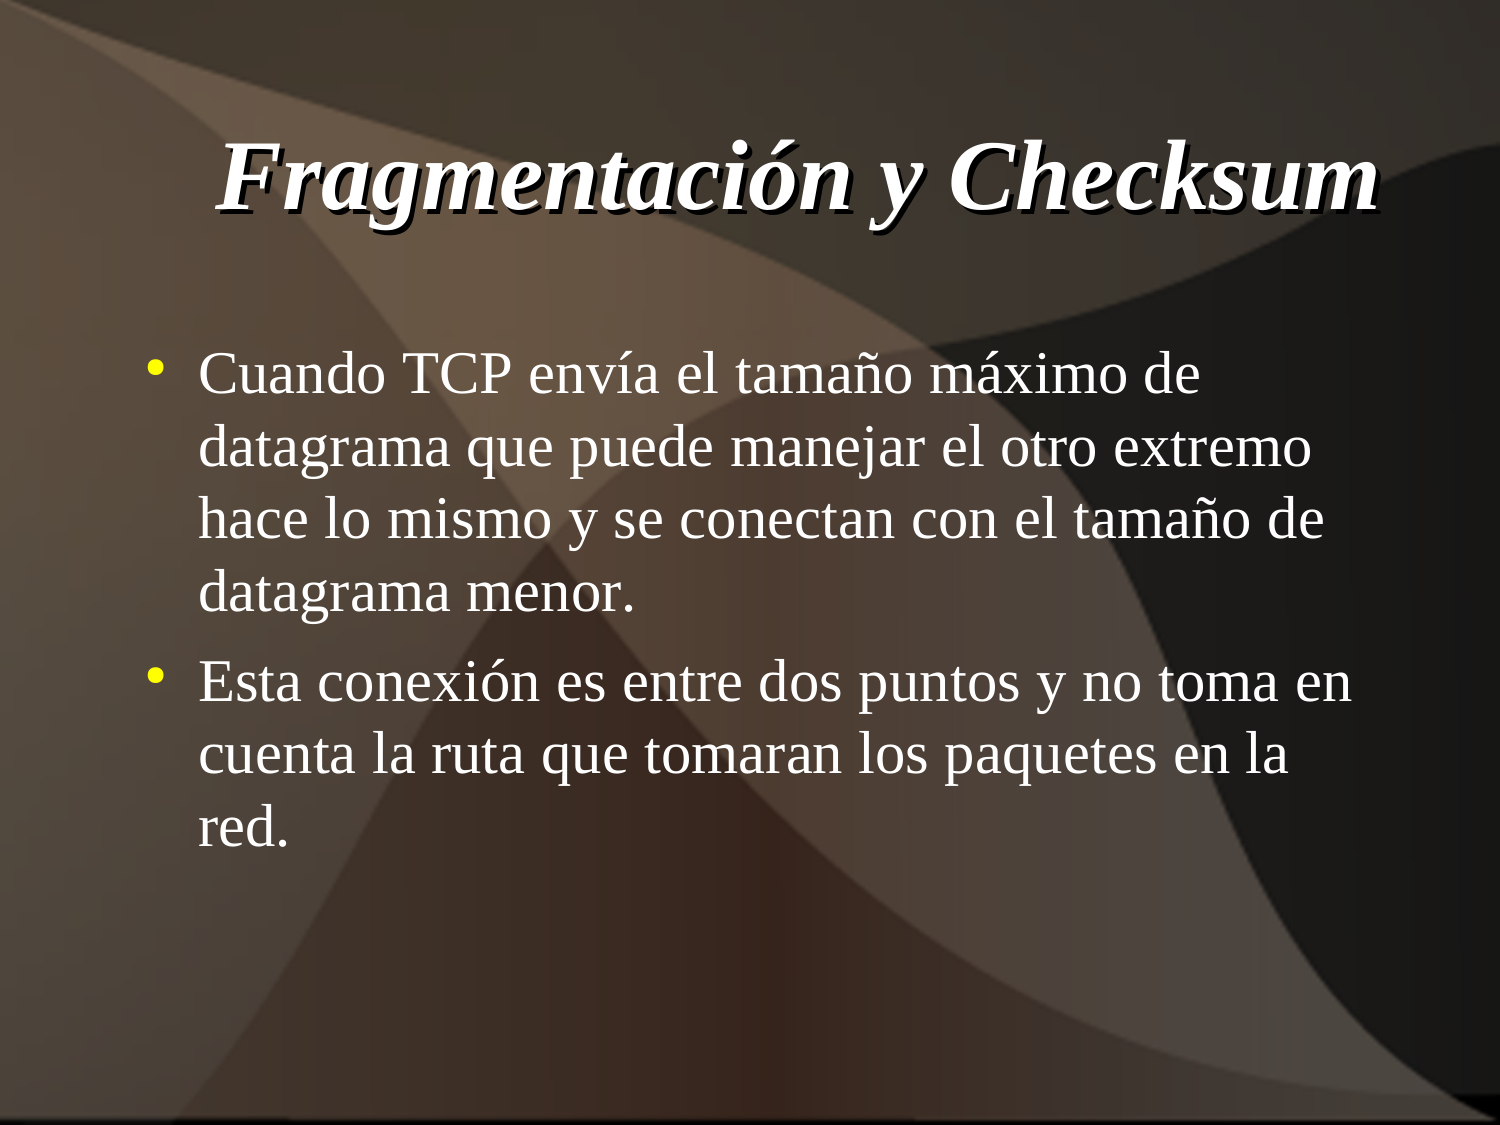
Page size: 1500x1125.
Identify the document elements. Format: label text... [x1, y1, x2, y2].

text_box Fragmentación y Checksum [165, 116, 1398, 237]
list Cuando TCP envía el tamaño máximo de datagrama que puede manejar el otro extremo hace lo mismo y se conectan con el tamaño de datagrama menor. Esta conexión es entre dos puntos y no toma en cuenta la ruta que tomaran los paquetes en la red. [112, 324, 1388, 1001]
picture [0, 0, 1500, 1125]
